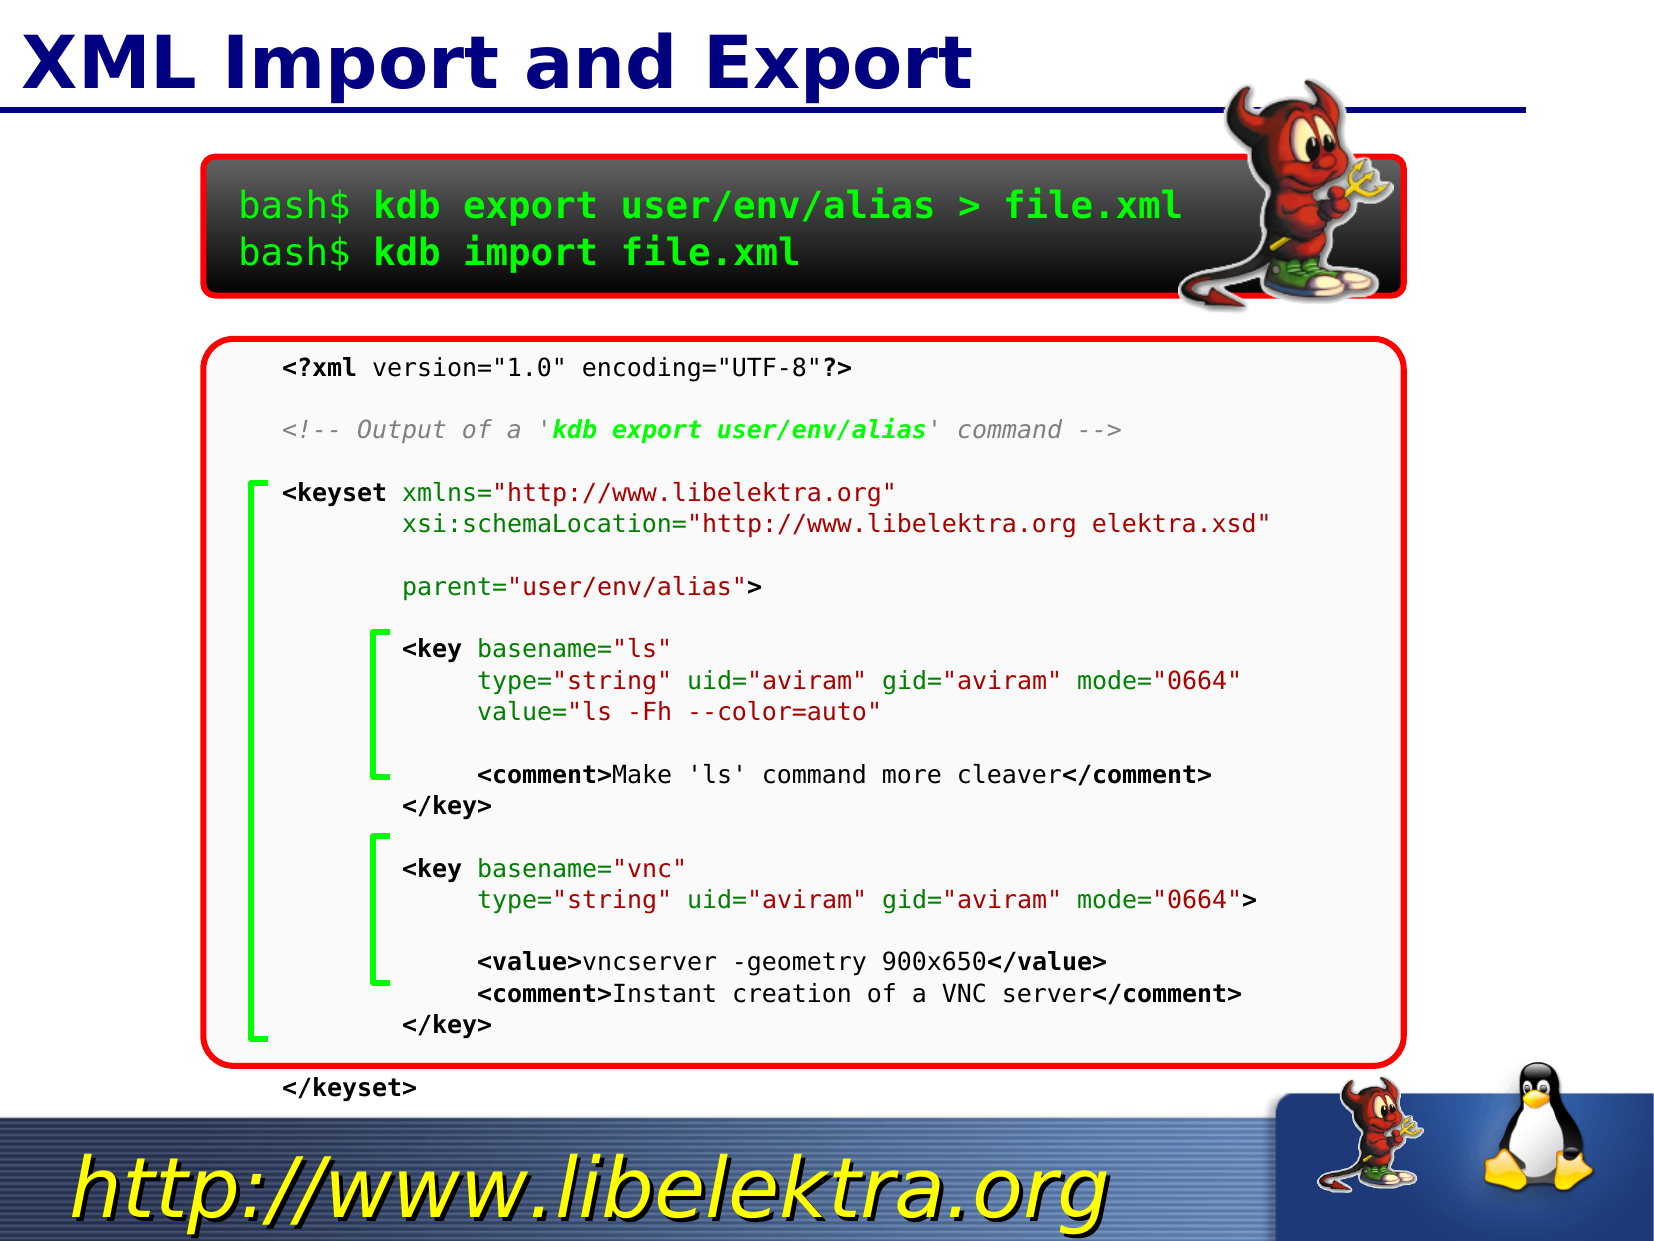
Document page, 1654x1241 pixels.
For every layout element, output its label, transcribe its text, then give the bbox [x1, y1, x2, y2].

text_box <?xml version="1.0" encoding="UTF-8"?> <!-- Output of a 'kdb export user/env/alias' command --> <keyset xmlns="http://www.libelektra.org" xsi:schemaLocation="http://www.libelektra.org elektra.xsd" parent="user/env/alias"> <key basename="ls" type="string" uid="aviram" gid="aviram" mode="0664" value="ls -Fh --color=auto" <comment>Make 'ls' command more cleaver</comment> </key> <key basename="vnc" type="string" uid="aviram" gid="aviram" mode="0664"> <value>vncserver -geometry 900x650</value> <comment>Instant creation of a VNC server</comment> </key> </keyset> [282, 350, 1376, 1101]
picture [1178, 77, 1394, 314]
picture [0, 1061, 1654, 1241]
text_box [1394, 157, 1404, 296]
text_box bash$ kdb export user/env/alias > file.xml bash$ kdb import file.xml [238, 181, 1178, 272]
text_box XML Import and Export [21, 14, 1611, 111]
text_box [203, 338, 1404, 1066]
text_box [203, 156, 1178, 296]
